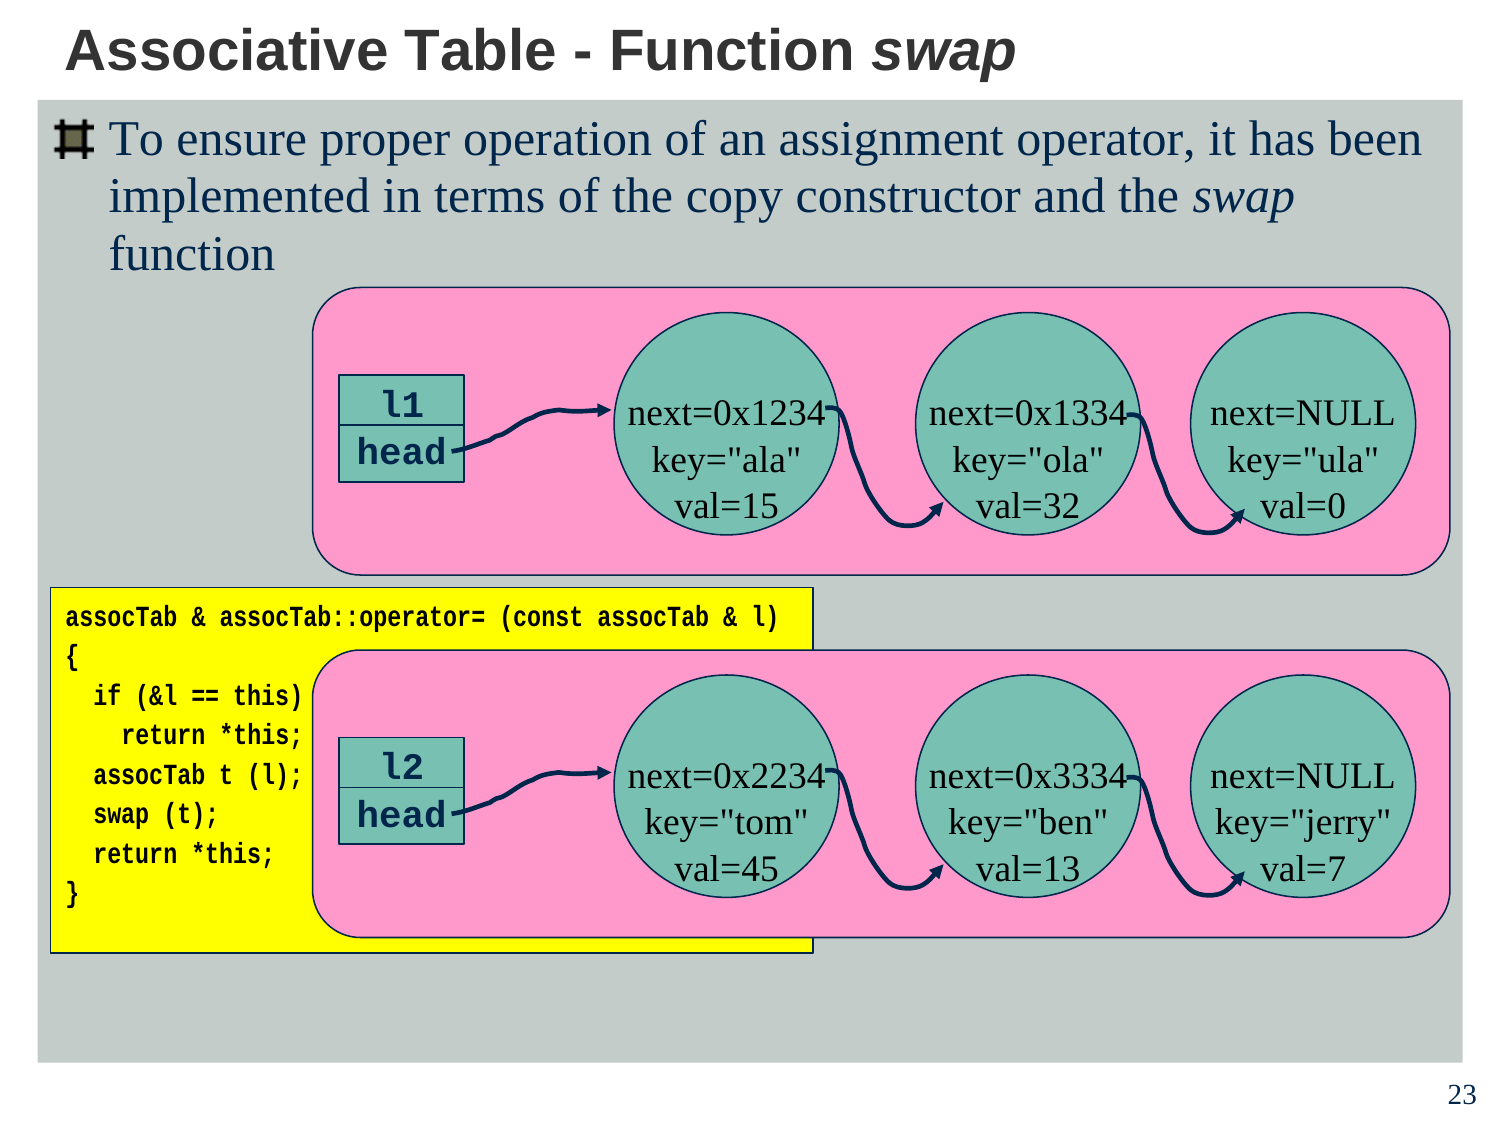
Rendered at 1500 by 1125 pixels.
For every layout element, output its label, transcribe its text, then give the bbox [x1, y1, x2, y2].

text_box [312, 287, 1450, 576]
text_box next=NULL key="ula" val=0 [1195, 379, 1412, 530]
title Associative Table - Function swap [50, 0, 1450, 91]
text_box next=NULL key="jerry" val=7 [1195, 741, 1412, 893]
text_box l2 head [339, 737, 465, 845]
text_box assocTab & assocTab::operator= (const assocTab & l) { if (&l == this) return *this; assocTab t (l); swap (t); return *this; } [50, 587, 814, 985]
text_box next=0x1234 key="ala" val=15 [612, 379, 841, 530]
text_box l1 head [339, 375, 465, 482]
text_box next=0x2234 key="tom" val=45 [612, 741, 841, 893]
text_box [312, 650, 1450, 938]
text_box next=0x3334 key="ben" val=13 [914, 741, 1143, 893]
list To ensure proper operation of an assignment operator, it has been implemented in terms of the copy constructor and the swap function [37, 99, 1463, 1063]
text_box next=0x1334 key="ola" val=32 [914, 379, 1143, 530]
